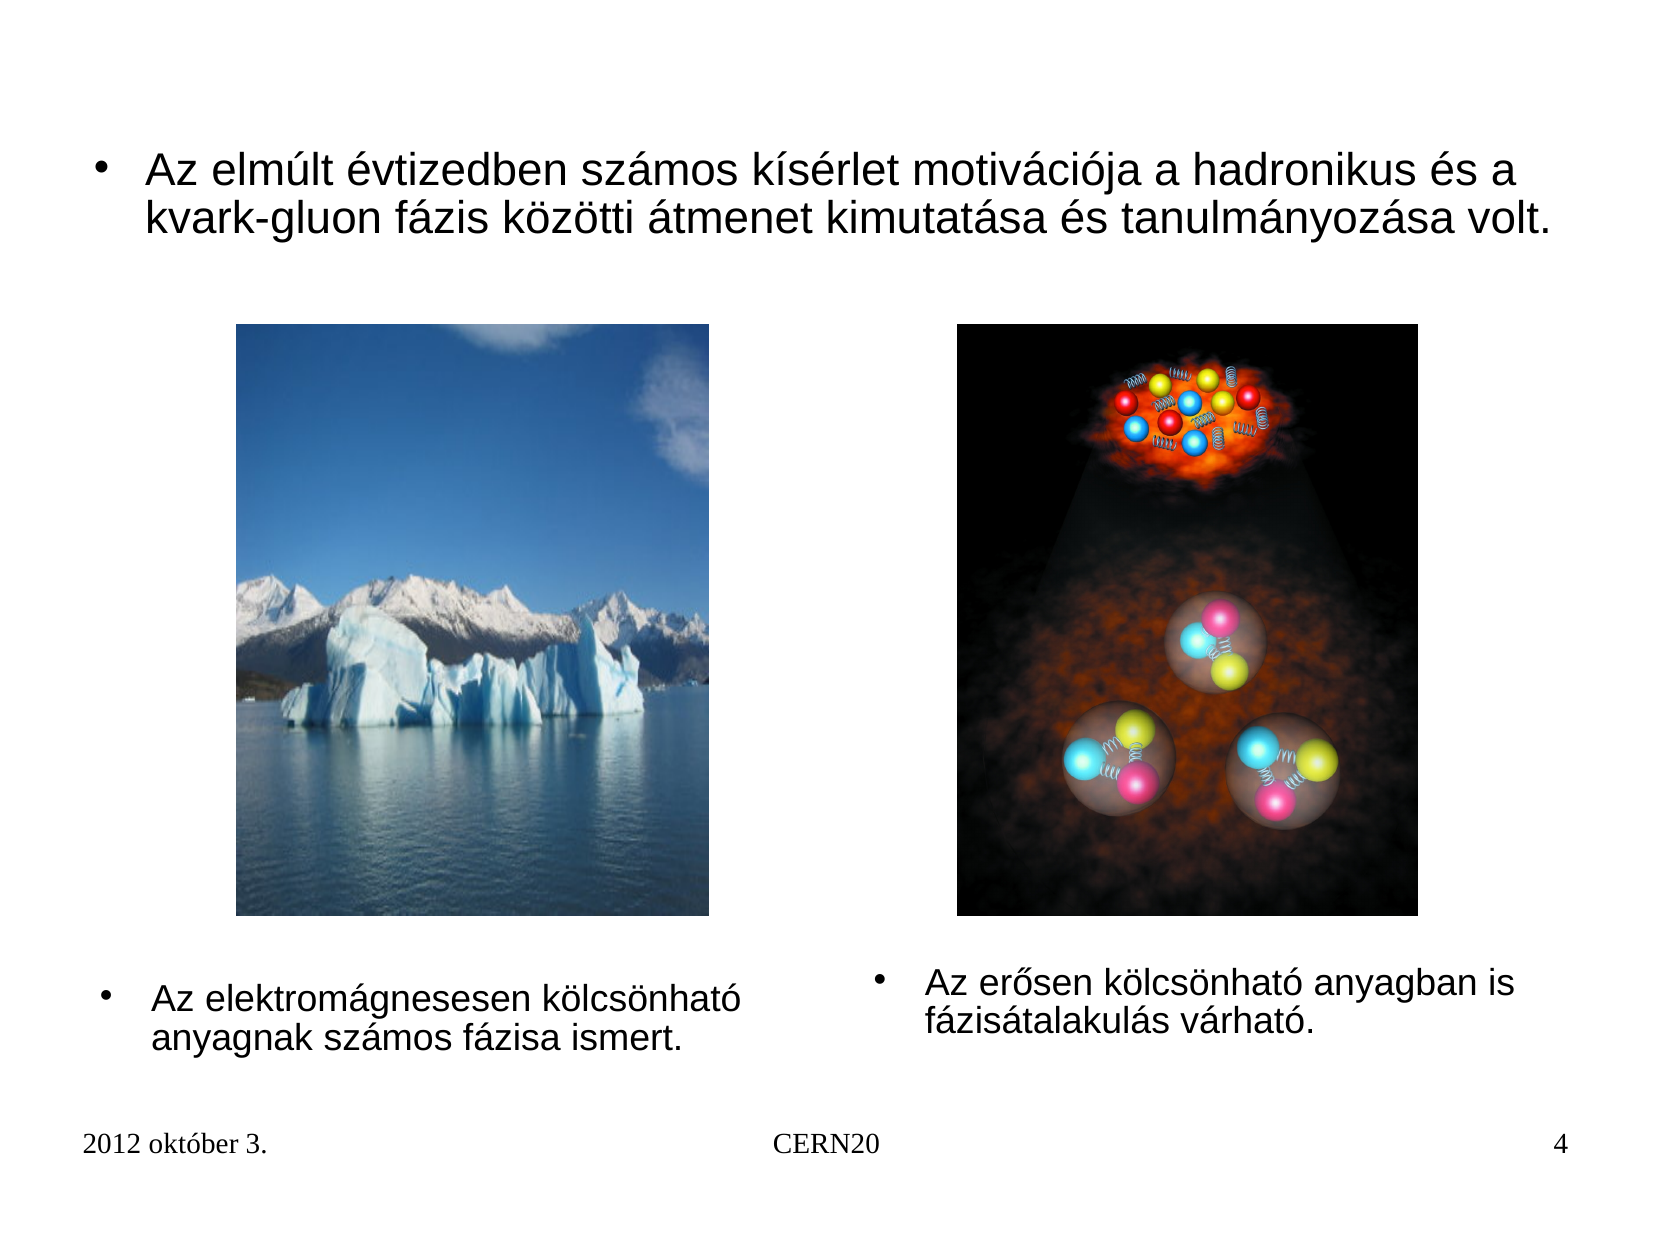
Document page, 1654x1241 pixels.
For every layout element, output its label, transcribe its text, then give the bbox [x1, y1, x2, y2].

list Az elektromágnesesen kölcsönható anyagnak számos fázisa ismert. [82, 655, 808, 1109]
picture [236, 324, 709, 916]
list Az elmúlt évtizedben számos kísérlet motivációja a hadronikus és a kvark-gluon fázis közötti átmenet kimutatása és tanulmányozása volt. [76, 147, 1565, 655]
picture [957, 324, 1418, 916]
list Az erősen kölcsönható anyagban is fázisátalakulás várható. [856, 273, 1582, 1093]
